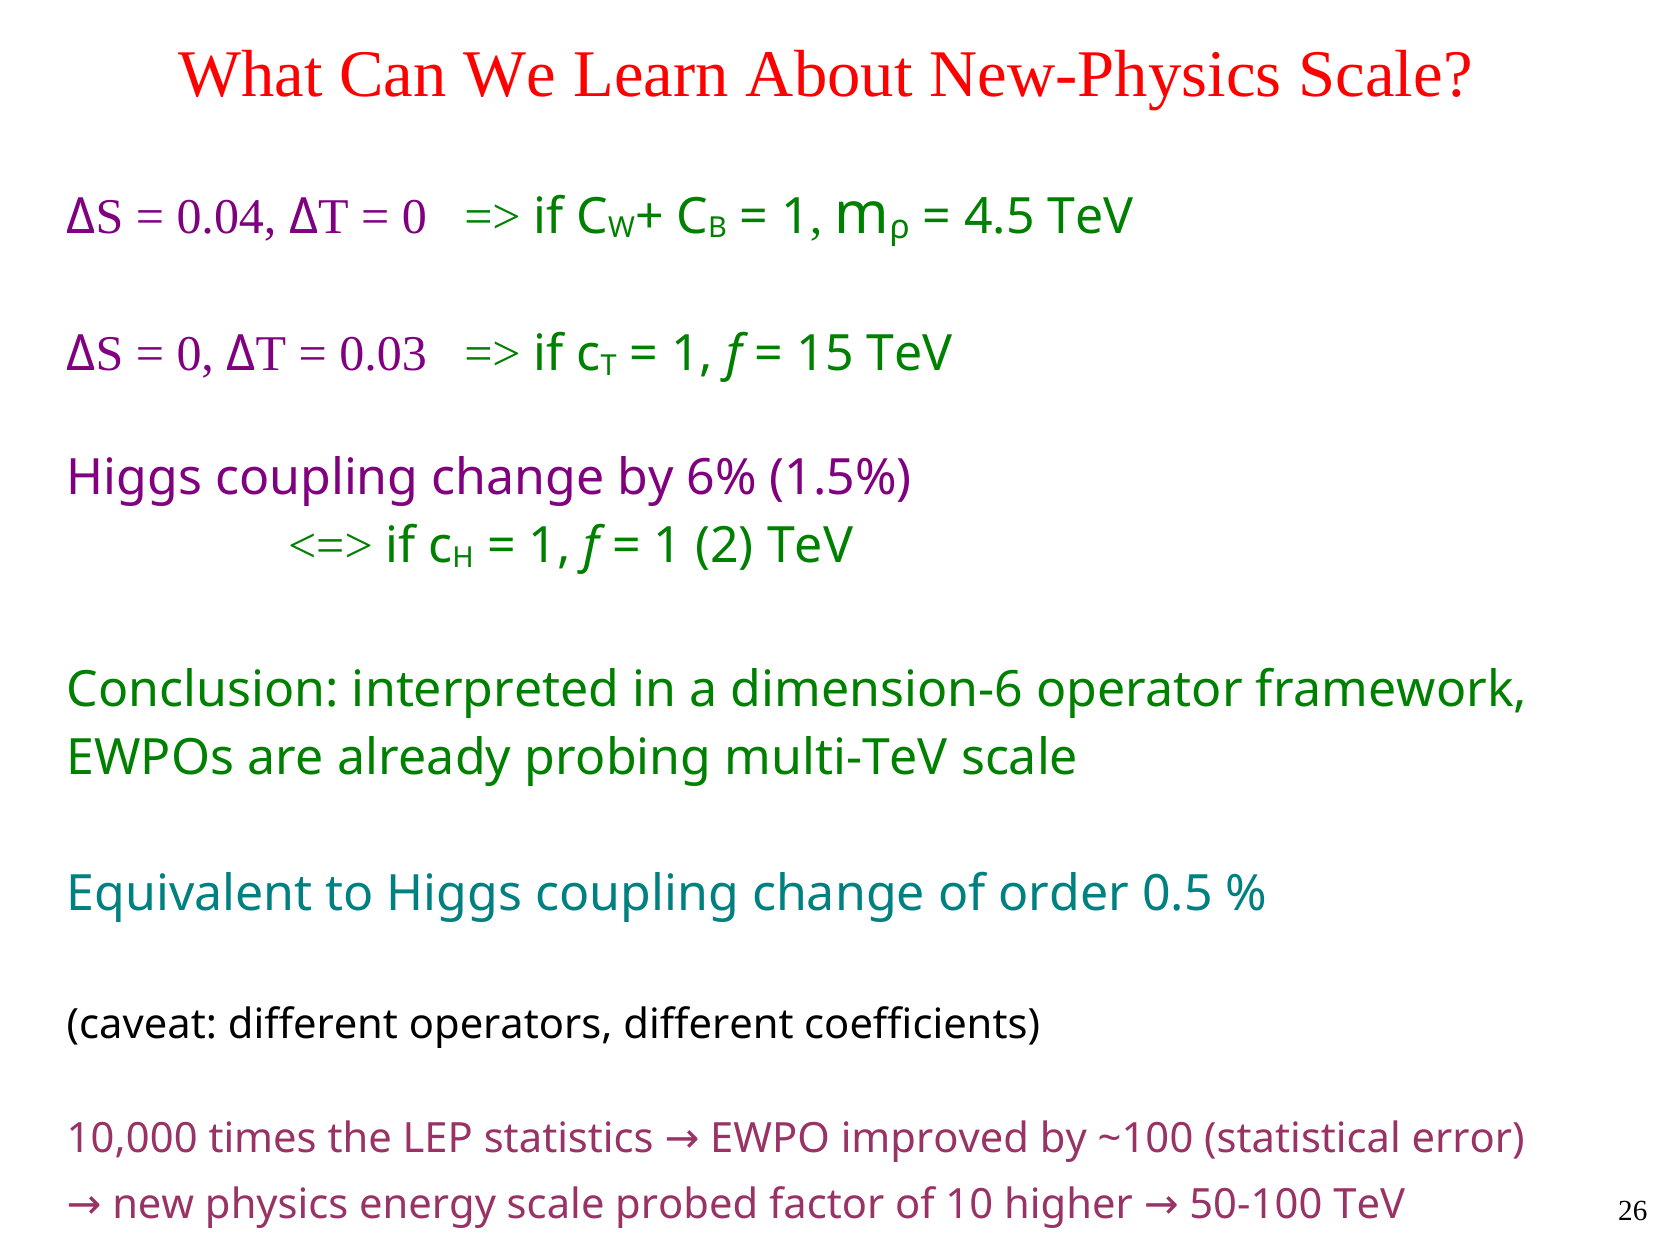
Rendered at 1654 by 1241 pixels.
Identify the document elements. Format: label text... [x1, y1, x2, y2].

text_box ΔS = 0.04, ΔT = 0 => if CW+ CB = 1, mρ = 4.5 TeV ΔS = 0, ΔT = 0.03 => if cT = 1, f = 15 TeV Higgs coupling change by 6% (1.5%) <=> if cH = 1, f = 1 (2) TeV Conclusion: interpreted in a dimension-6 operator framework, EWPOs are already probing multi-TeV scale Equivalent to Higgs coupling change of order 0.5 % (caveat: different operators, different coefficients) 10,000 times the LEP statistics → EWPO improved by ~100 (statistical error) → new physics energy scale probed factor of 10 higher → 50-100 TeV [66, 171, 1600, 1176]
title What Can We Learn About New-Physics Scale? [128, 5, 1541, 144]
